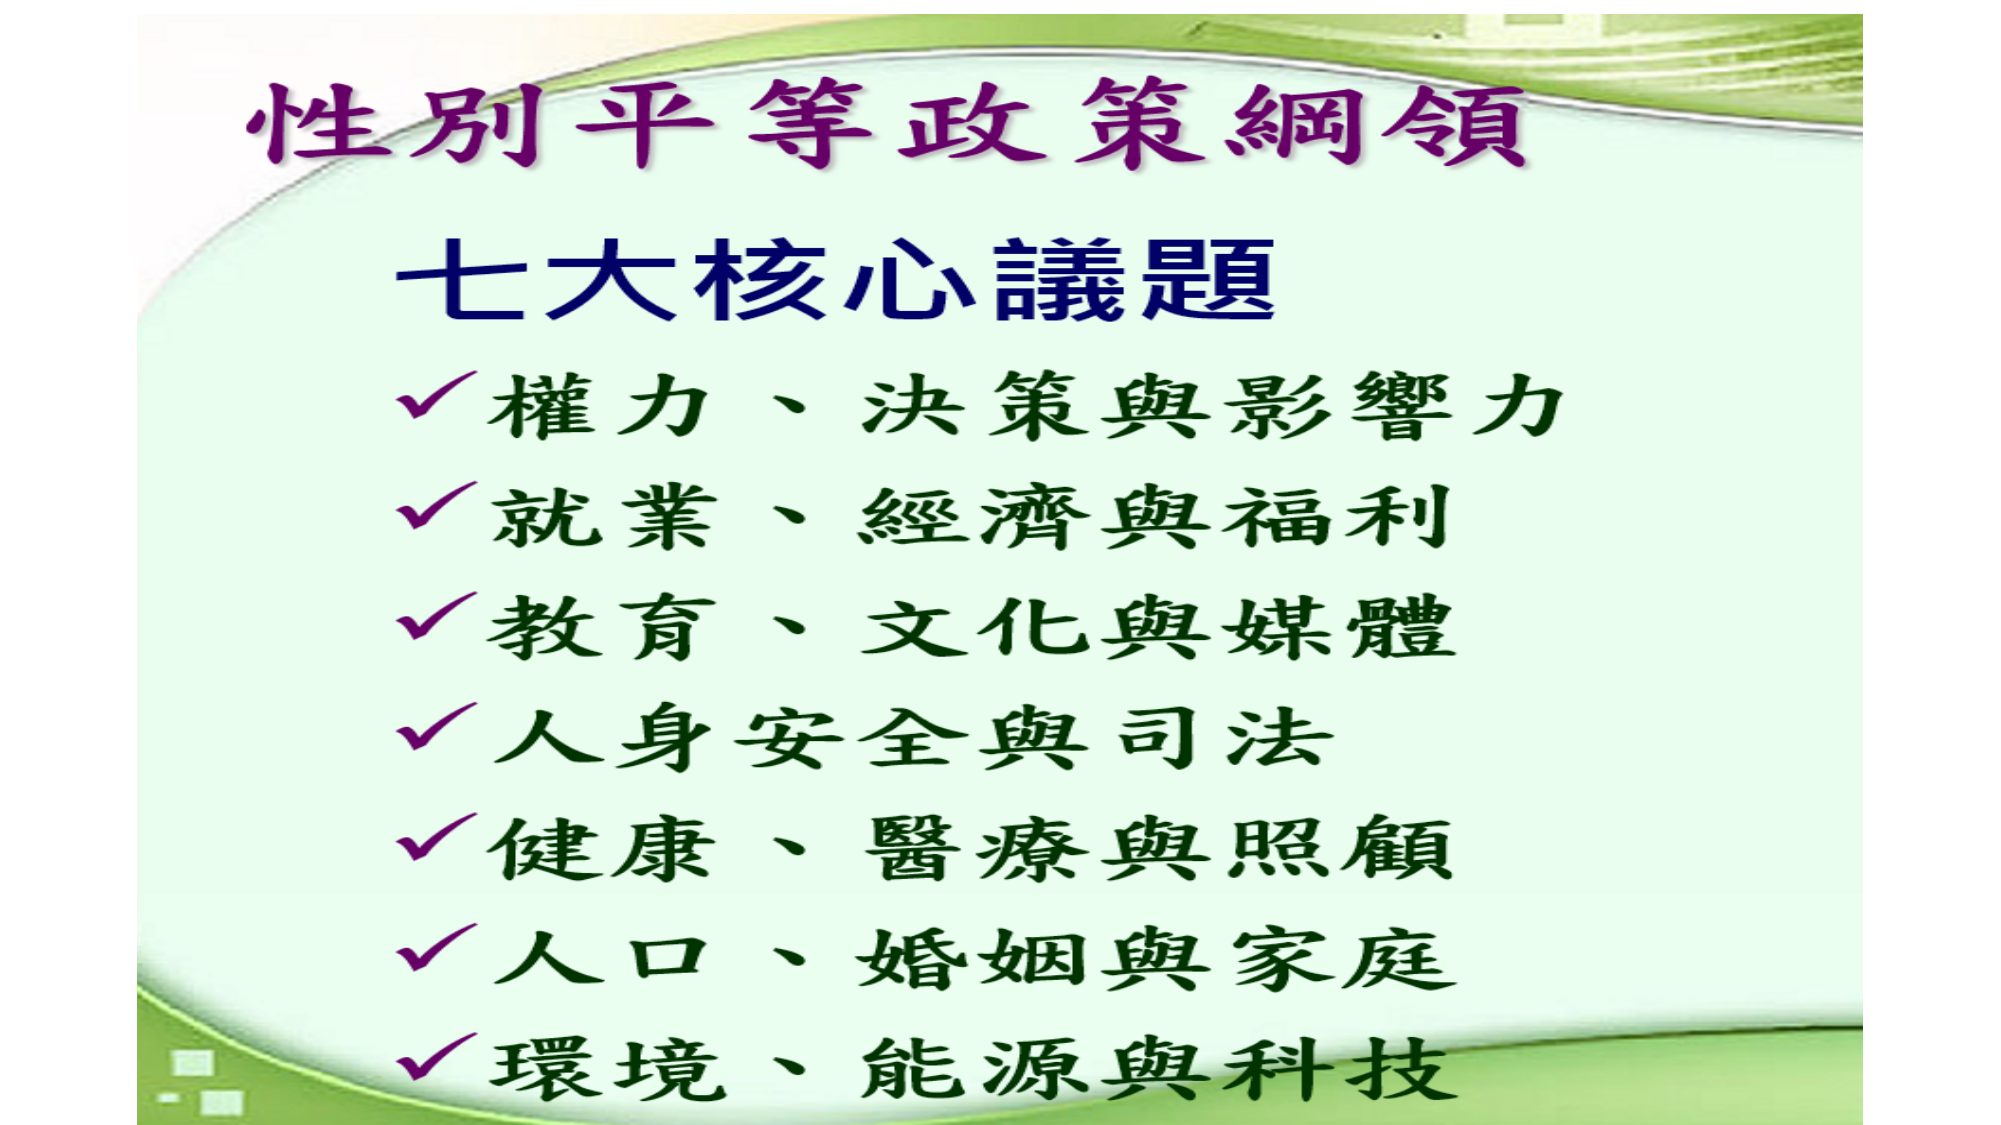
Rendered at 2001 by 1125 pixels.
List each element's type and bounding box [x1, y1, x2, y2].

picture [137, 14, 1863, 1125]
